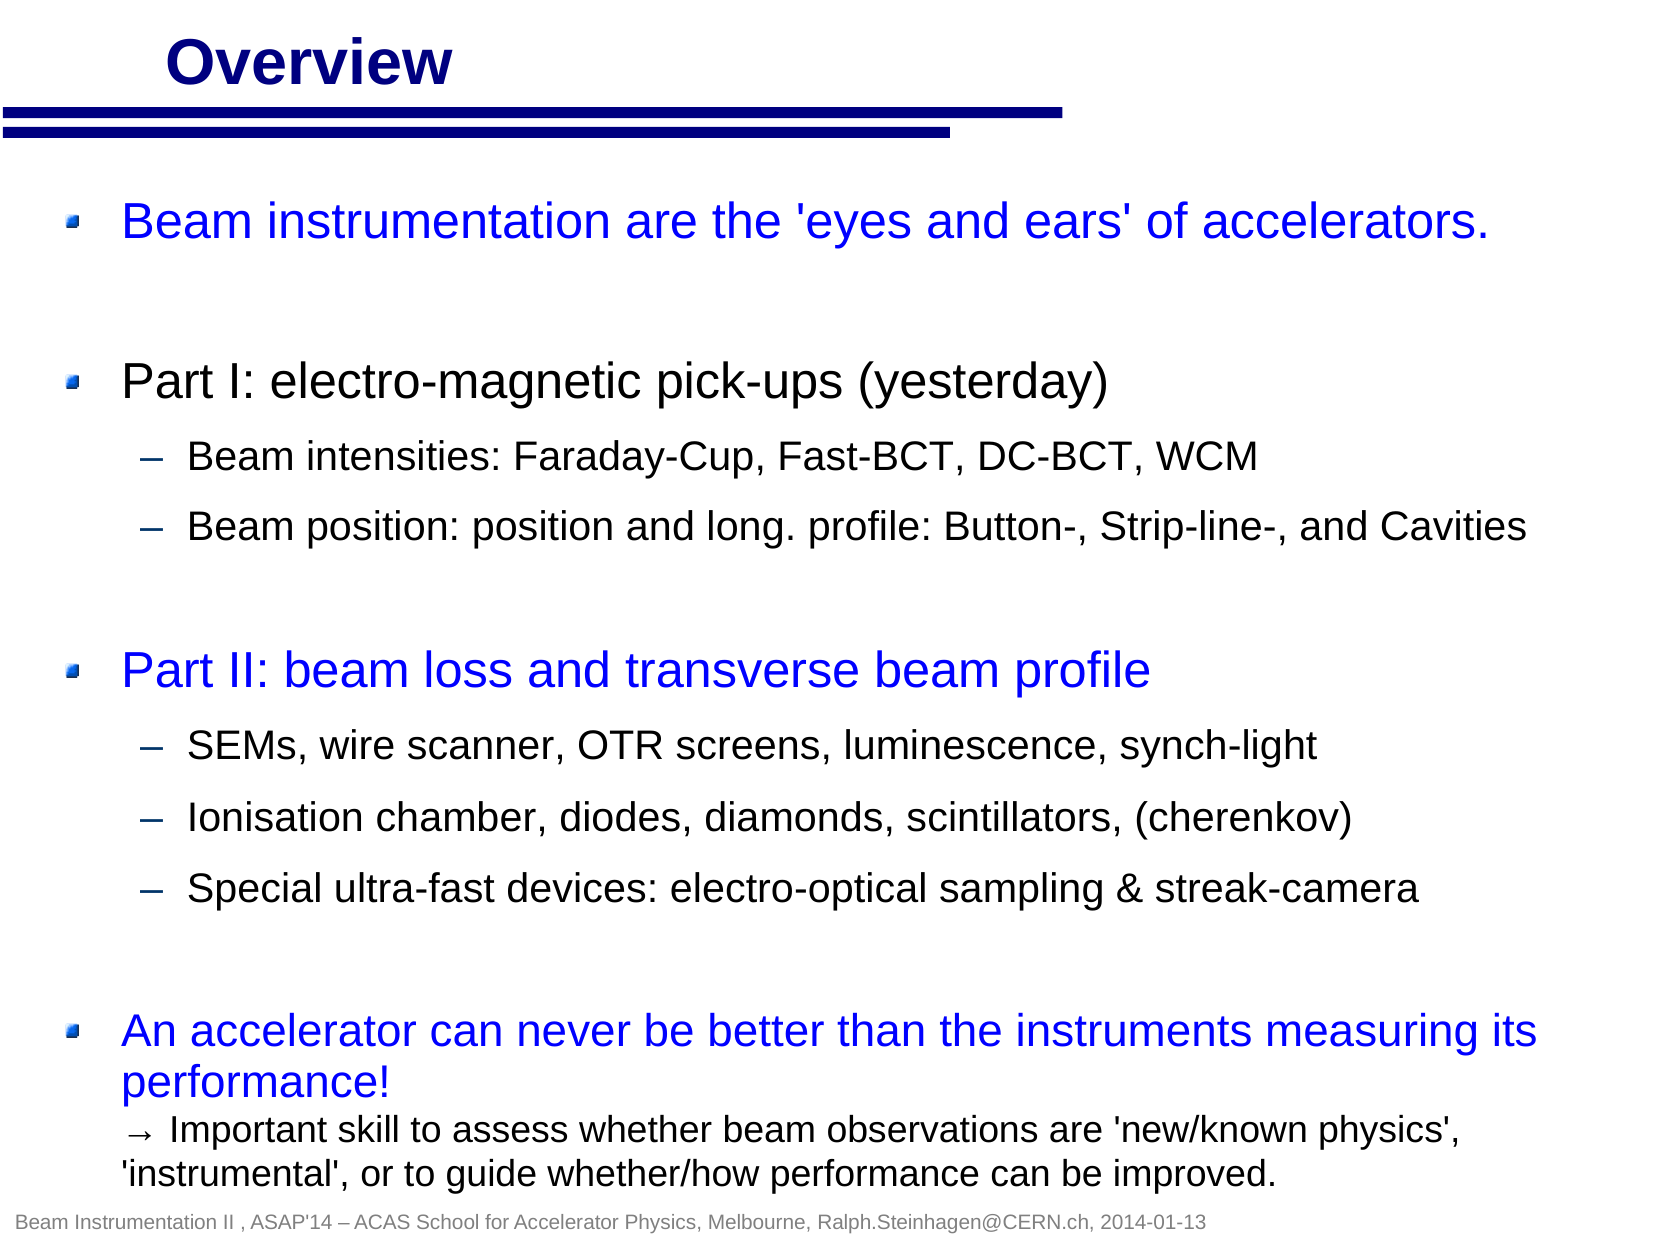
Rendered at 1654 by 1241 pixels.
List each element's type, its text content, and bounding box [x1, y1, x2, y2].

list Beam instrumentation are the 'eyes and ears' of accelerators. Part I: electro-magnetic pick-ups (yesterday) Beam intensities: Faraday-Cup, Fast-BCT, DC-BCT, WCM Beam position: position and long. profile: Button-, Strip-line-, and Cavities Part II: beam loss and transverse beam profile SEMs, wire scanner, OTR screens, luminescence, synch-light Ionisation chamber, diodes, diamonds, scintillators, (cherenkov) Special ultra-fast devices: electro-optical sampling & streak-camera An accelerator can never be better than the instruments measuring its performance! → Important skill to assess whether beam observations are 'new/known physics', 'instrumental', or to guide whether/how performance can be improved. [65, 192, 1628, 1205]
title Overview [165, 0, 1323, 124]
